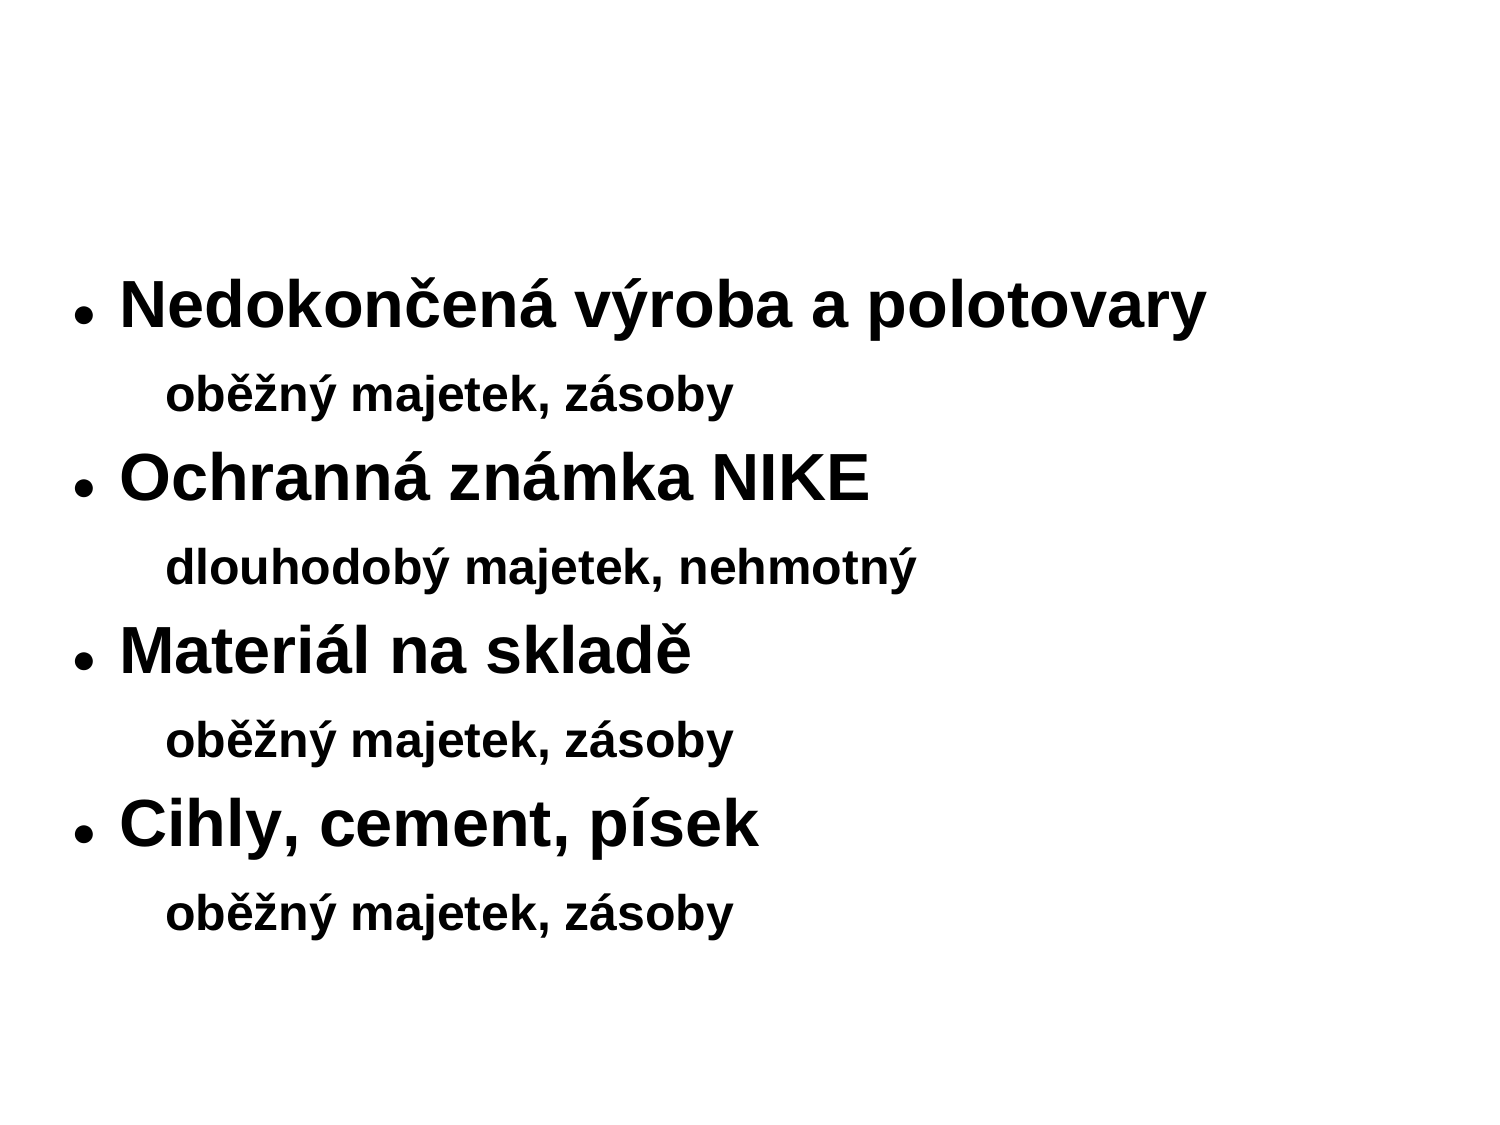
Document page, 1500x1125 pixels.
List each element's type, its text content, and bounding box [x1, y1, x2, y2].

list ● Nedokončená výroba a polotovary oběžný majetek, zásoby ● Ochranná známka NIKE dlouhodobý majetek, nehmotný ● Materiál na skladě oběžný majetek, zásoby ● Cihly, cement, písek oběžný majetek, zásoby [0, 262, 1426, 1006]
